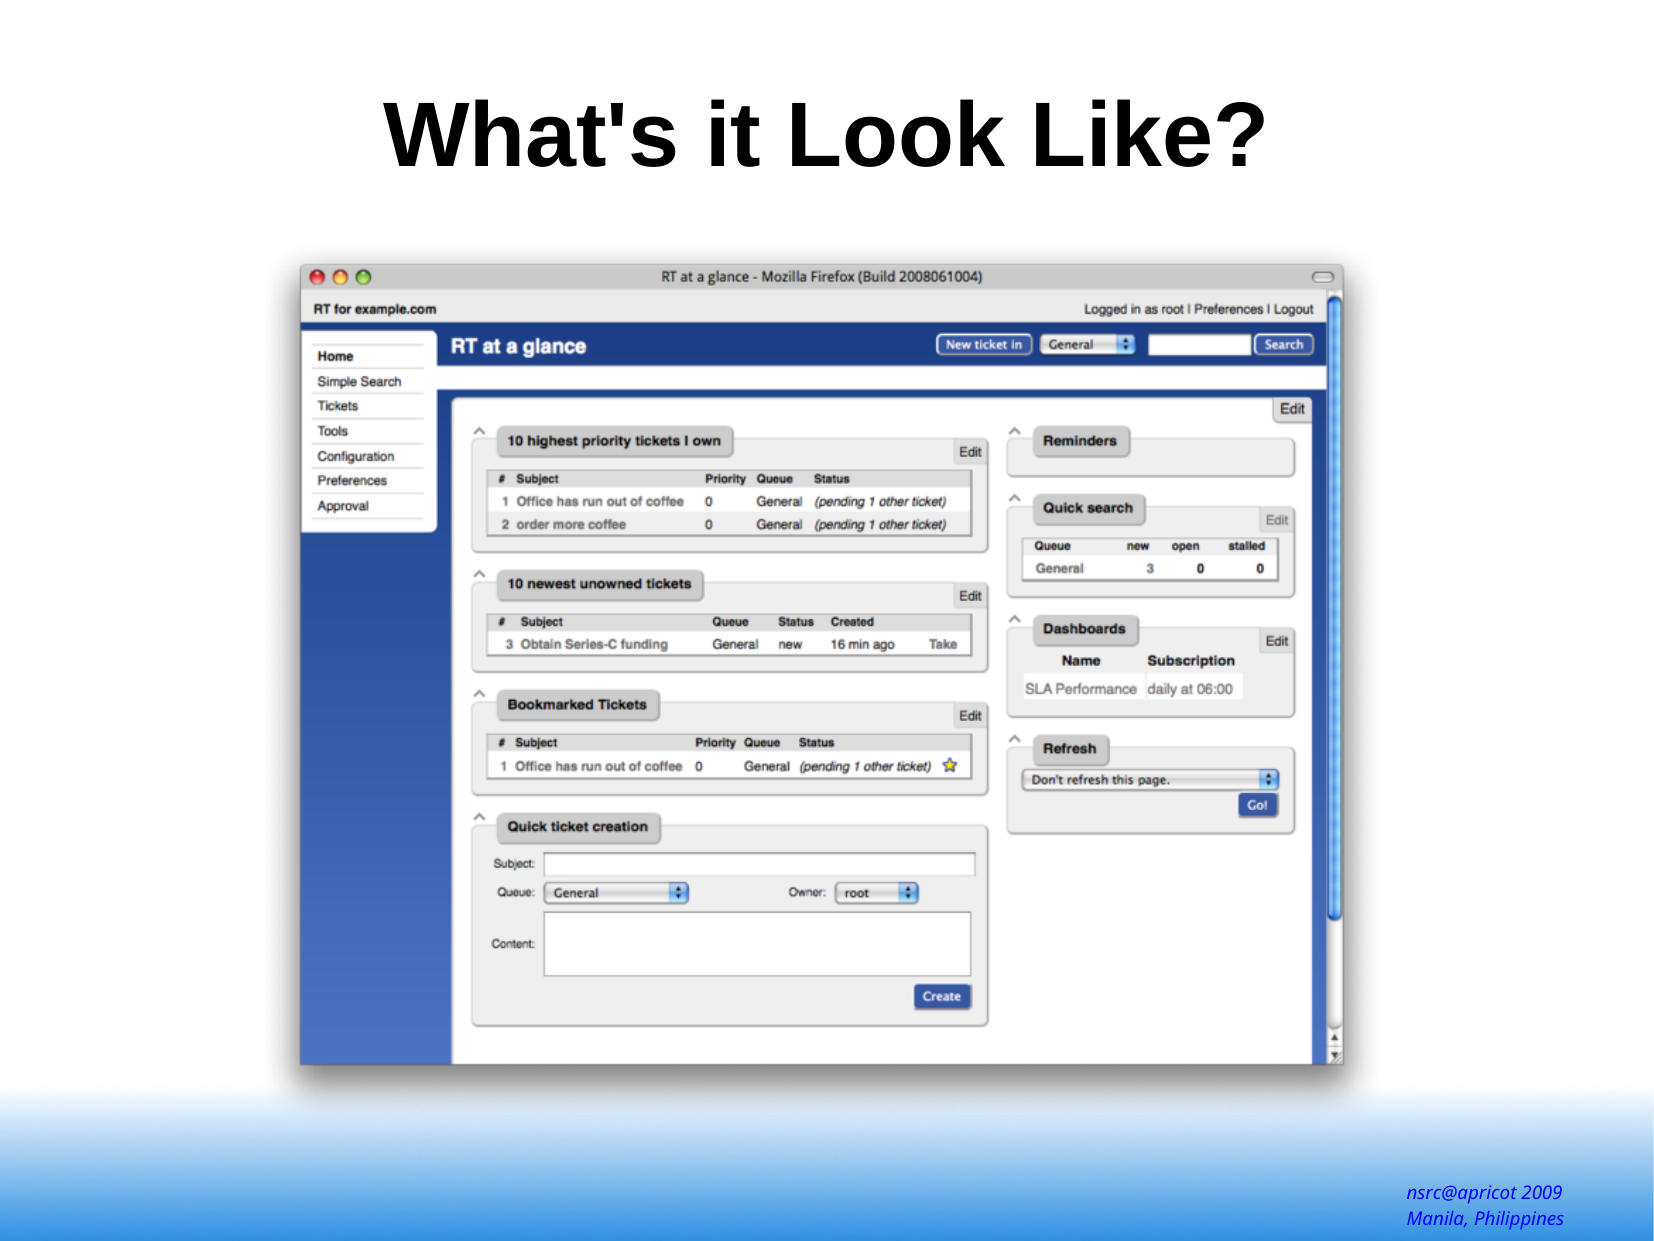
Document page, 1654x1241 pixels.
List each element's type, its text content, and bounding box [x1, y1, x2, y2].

picture [0, 238, 1654, 1241]
title What's it Look Like? [121, 55, 1533, 215]
